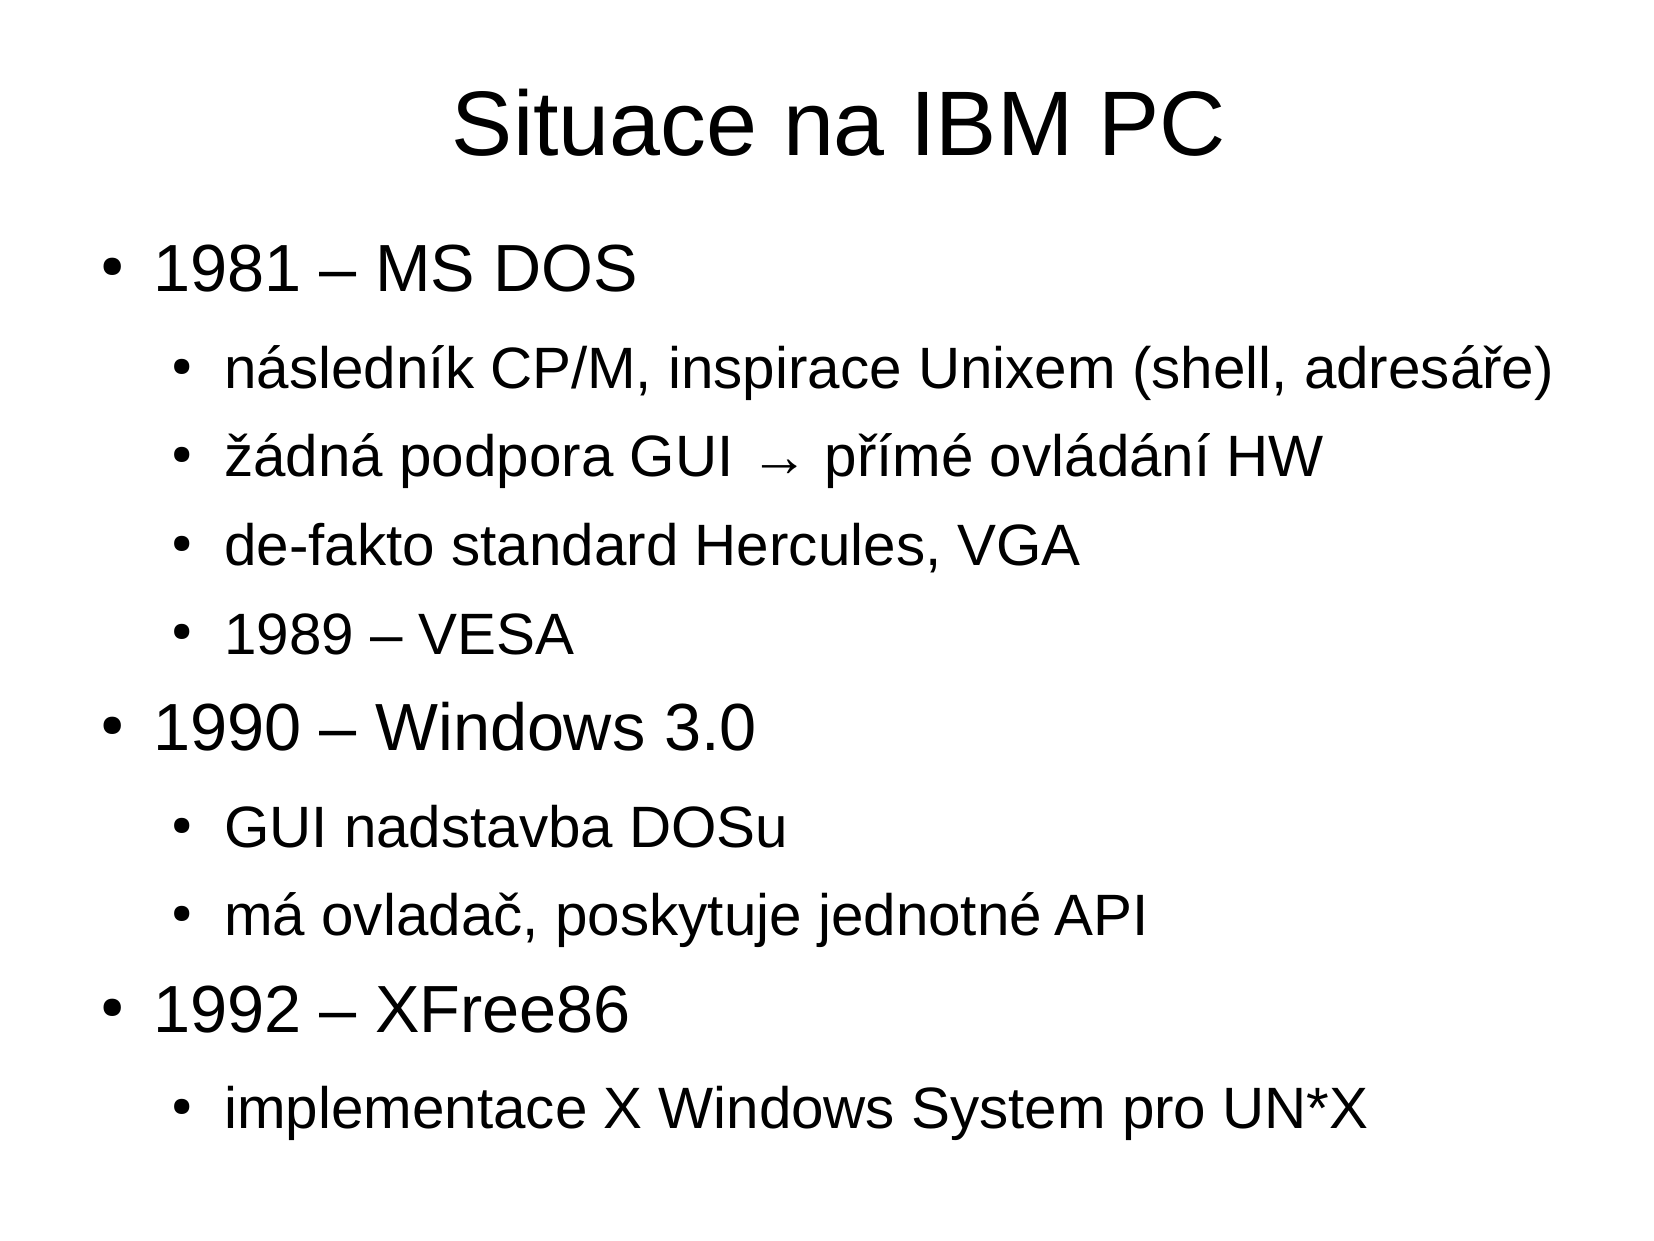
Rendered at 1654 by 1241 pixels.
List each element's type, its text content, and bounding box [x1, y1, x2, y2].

list 1981 – MS DOS následník CP/M, inspirace Unixem (shell, adresáře) žádná podpora GUI → přímé ovládání HW de-fakto standard Hercules, VGA 1989 – VESA 1990 – Windows 3.0 GUI nadstavba DOSu má ovladač, poskytuje jednotné API 1992 – XFree86 implementace X Windows System pro UN*X [82, 231, 1571, 1140]
title Situace na IBM PC [82, 27, 1571, 220]
